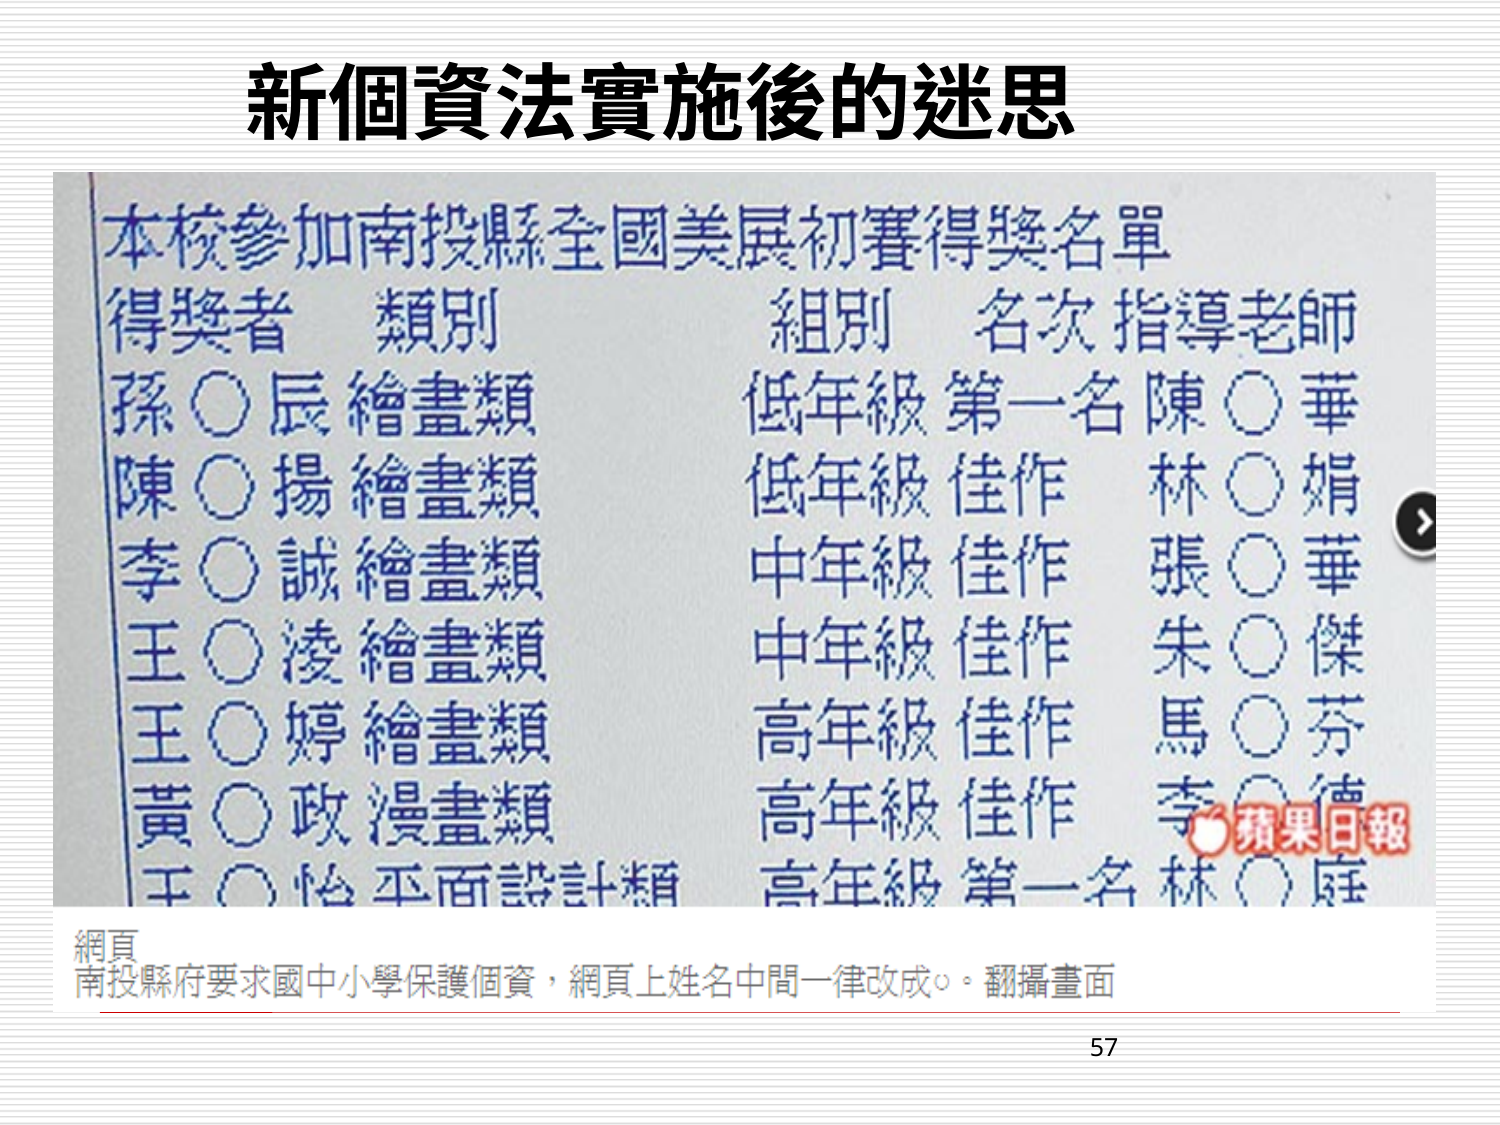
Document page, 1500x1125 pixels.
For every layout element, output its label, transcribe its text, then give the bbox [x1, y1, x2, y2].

text_box 新個資法實施後的迷思 [230, 42, 1258, 158]
picture [53, 172, 1436, 1012]
text_box [1074, 1024, 1400, 1103]
